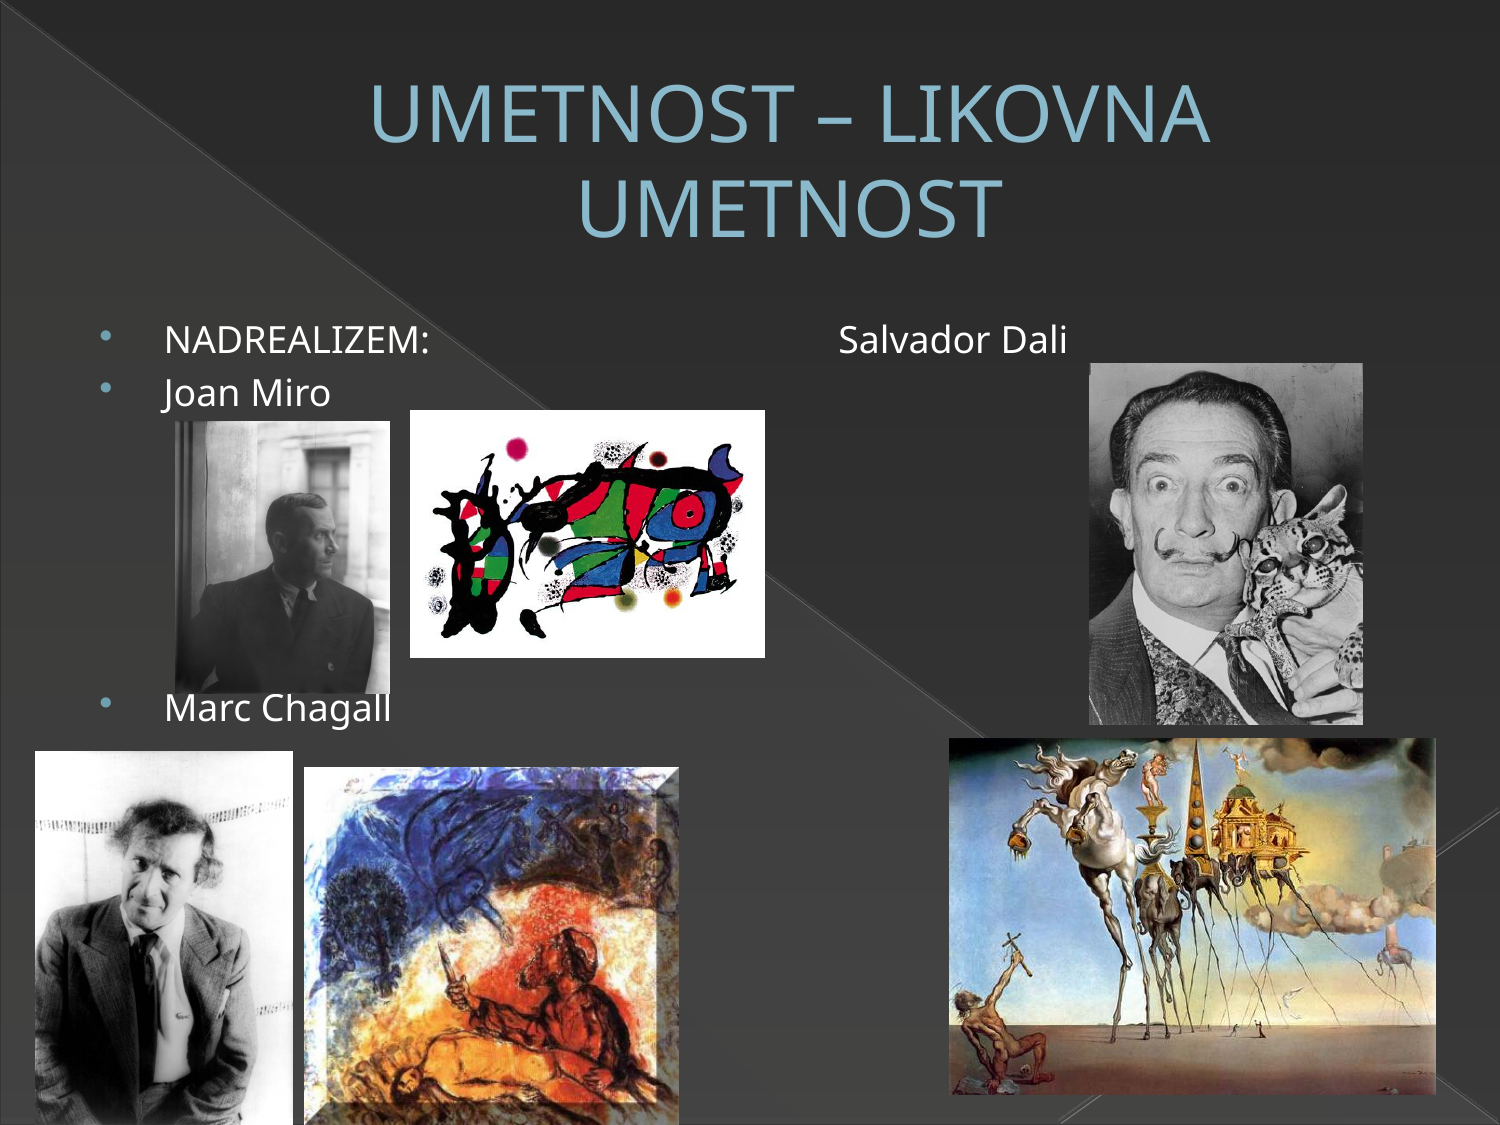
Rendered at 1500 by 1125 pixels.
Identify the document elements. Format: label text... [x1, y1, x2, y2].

list NADREALIZEM: Salvador Dali Joan Miro Marc Chagall [75, 308, 1425, 1059]
picture [410, 410, 765, 658]
picture [304, 767, 679, 1125]
title UMETNOST – LIKOVNA UMETNOST [75, 43, 1425, 274]
picture [1089, 363, 1363, 725]
picture [35, 751, 293, 1125]
picture [175, 421, 390, 694]
picture [949, 738, 1436, 1095]
